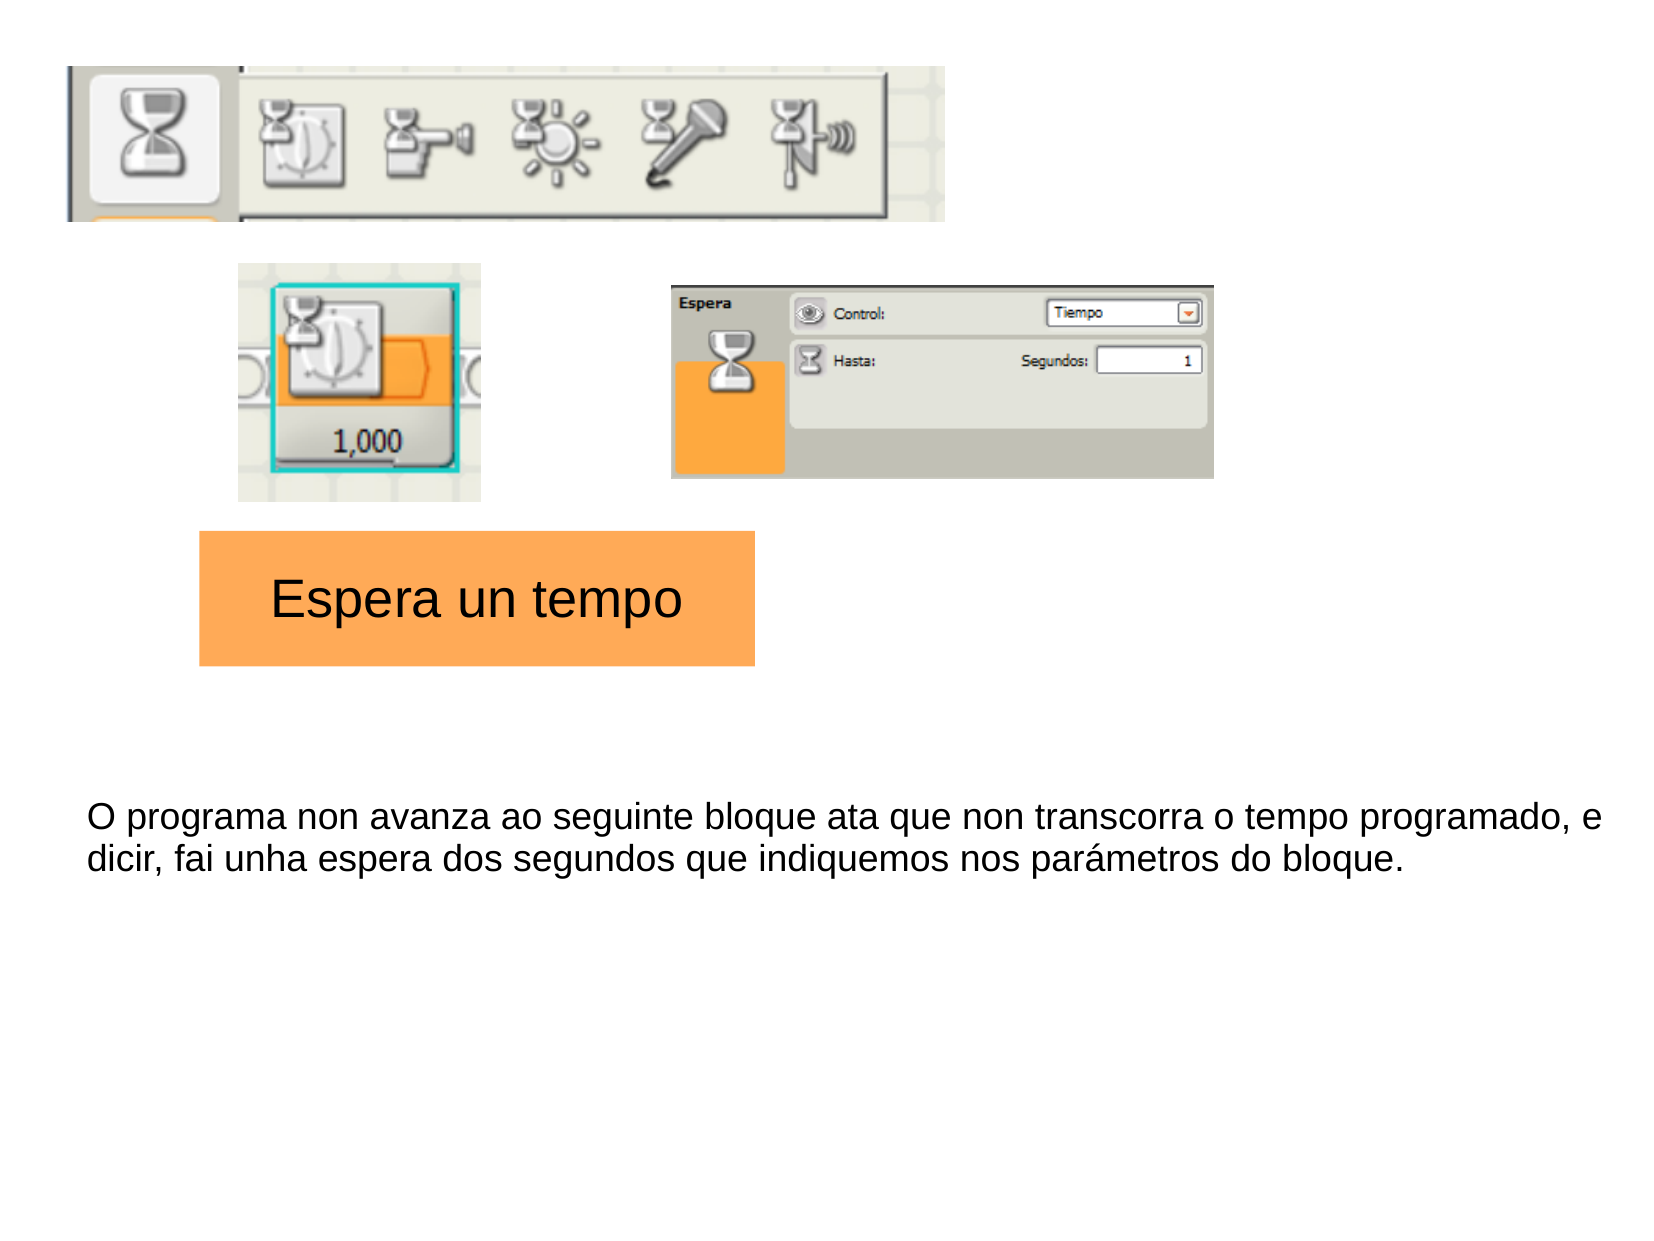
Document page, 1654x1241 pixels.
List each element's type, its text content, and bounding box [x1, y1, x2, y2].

picture [60, 66, 945, 222]
picture [238, 263, 481, 502]
picture [671, 285, 1214, 480]
text_box O programa non avanza ao seguinte bloque ata que non transcorra o tempo programado, e dicir, fai unha espera dos segundos que indiquemos nos parámetros do bloque. [72, 788, 1628, 928]
text_box Espera un tempo [199, 530, 755, 667]
